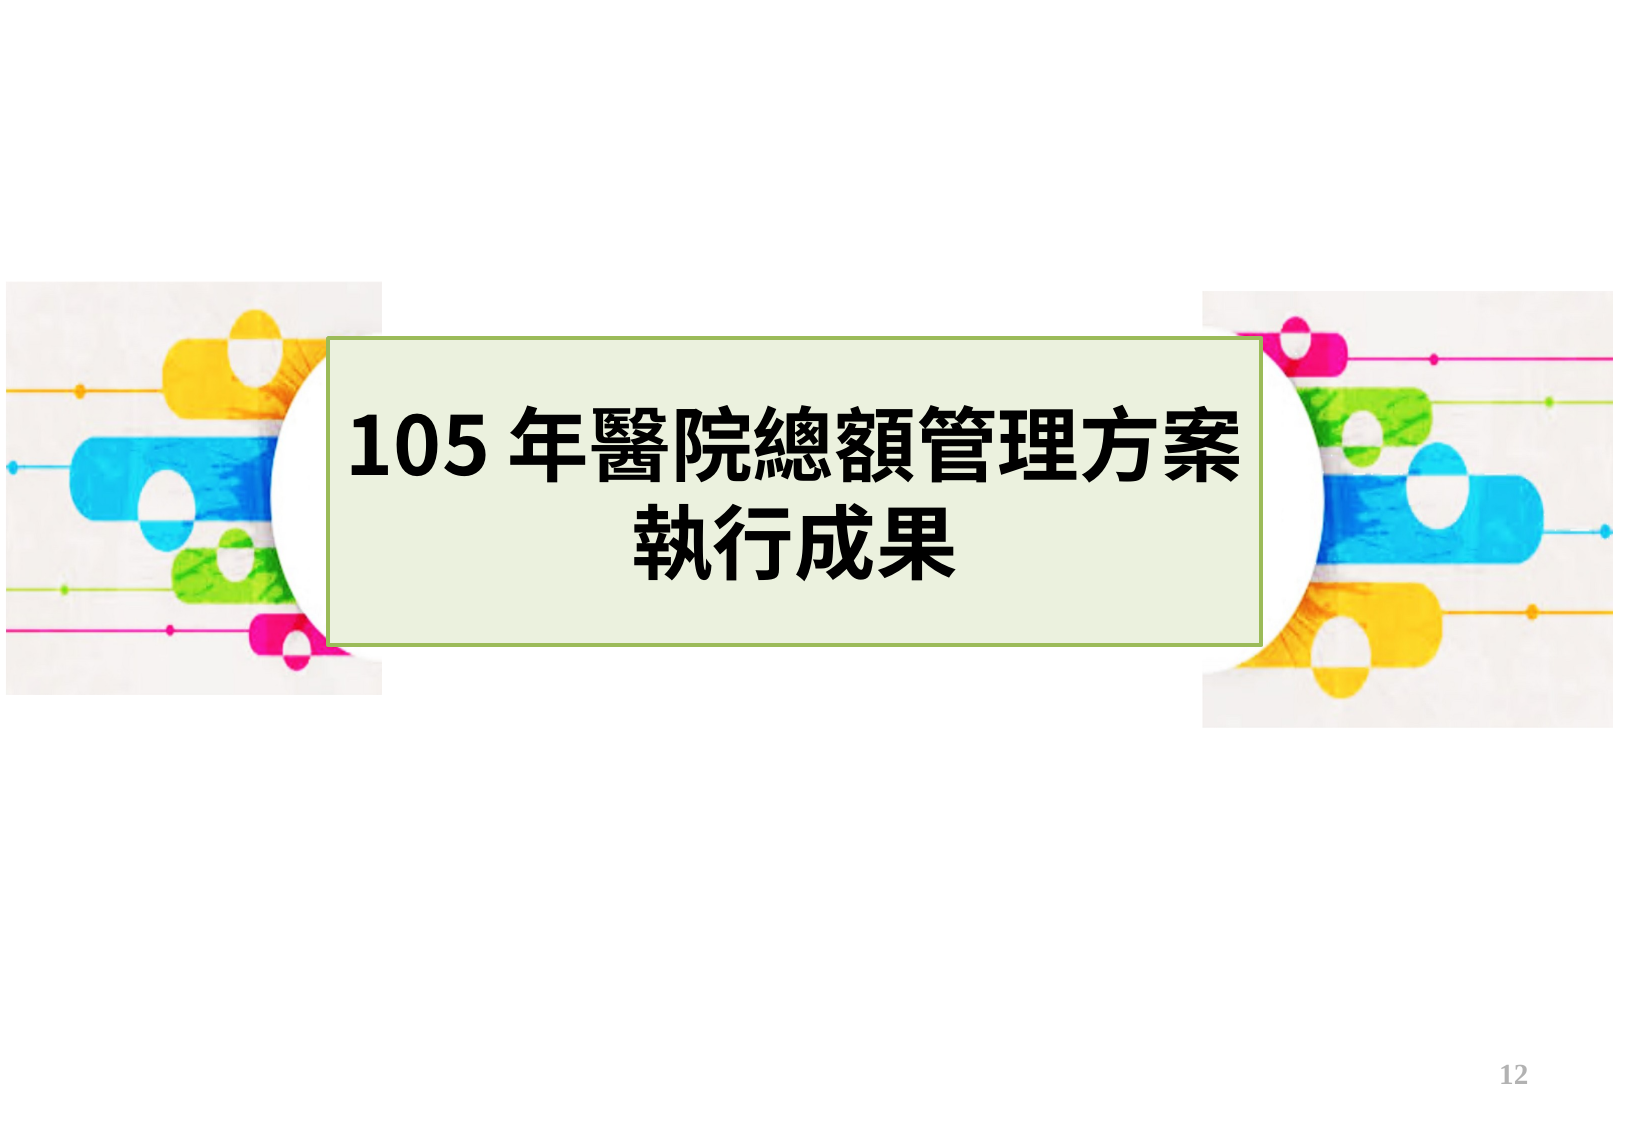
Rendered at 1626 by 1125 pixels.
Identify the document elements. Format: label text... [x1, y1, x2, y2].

picture [1203, 292, 1613, 727]
slide_number <編號> [1164, 1042, 1544, 1103]
picture [7, 283, 382, 694]
title 105年醫院總額管理方案 執行成果 [328, 338, 1262, 646]
